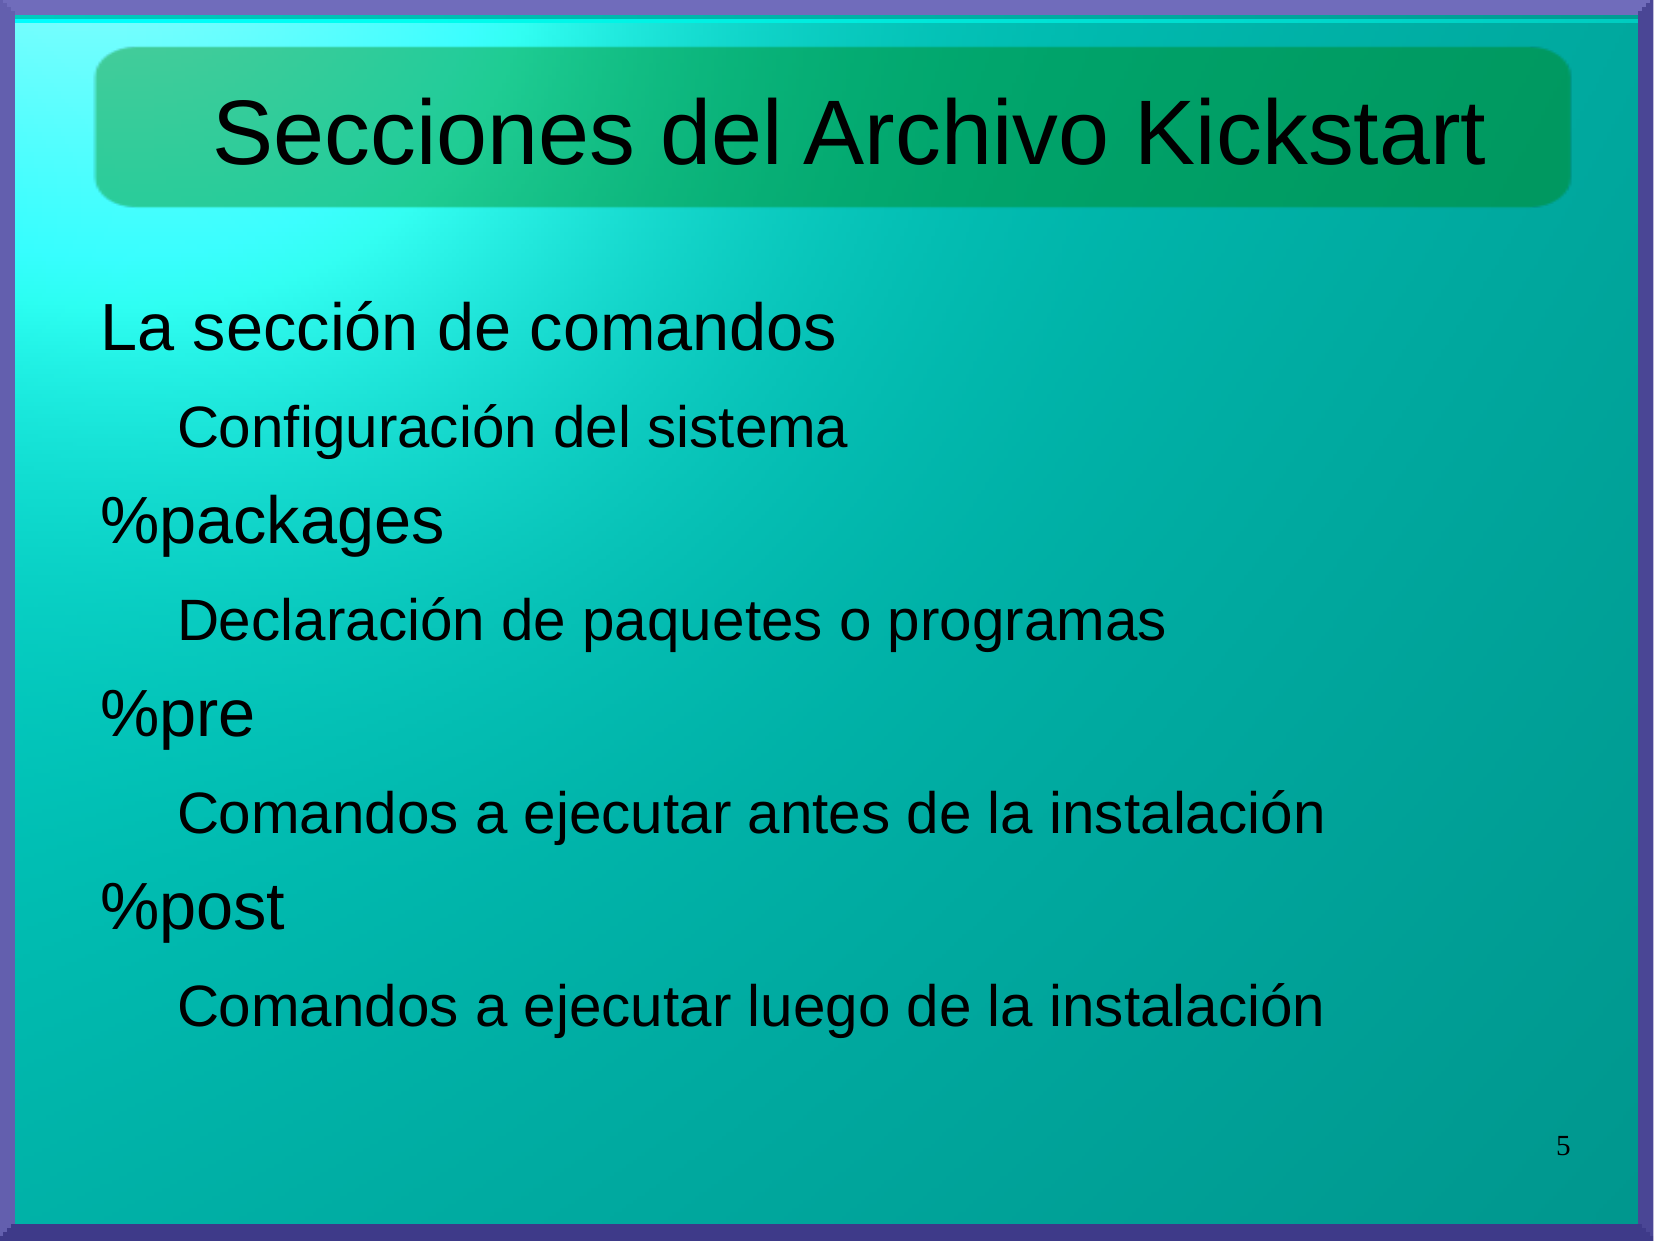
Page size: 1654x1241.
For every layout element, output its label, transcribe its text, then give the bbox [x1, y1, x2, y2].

list La sección de comandos Configuración del sistema %packages Declaración de paquetes o programas %pre Comandos a ejecutar antes de la instalación %post Comandos a ejecutar luego de la instalación [82, 290, 1571, 1109]
picture [0, 0, 1654, 1241]
title Secciones del Archivo Kickstart [106, 29, 1595, 237]
